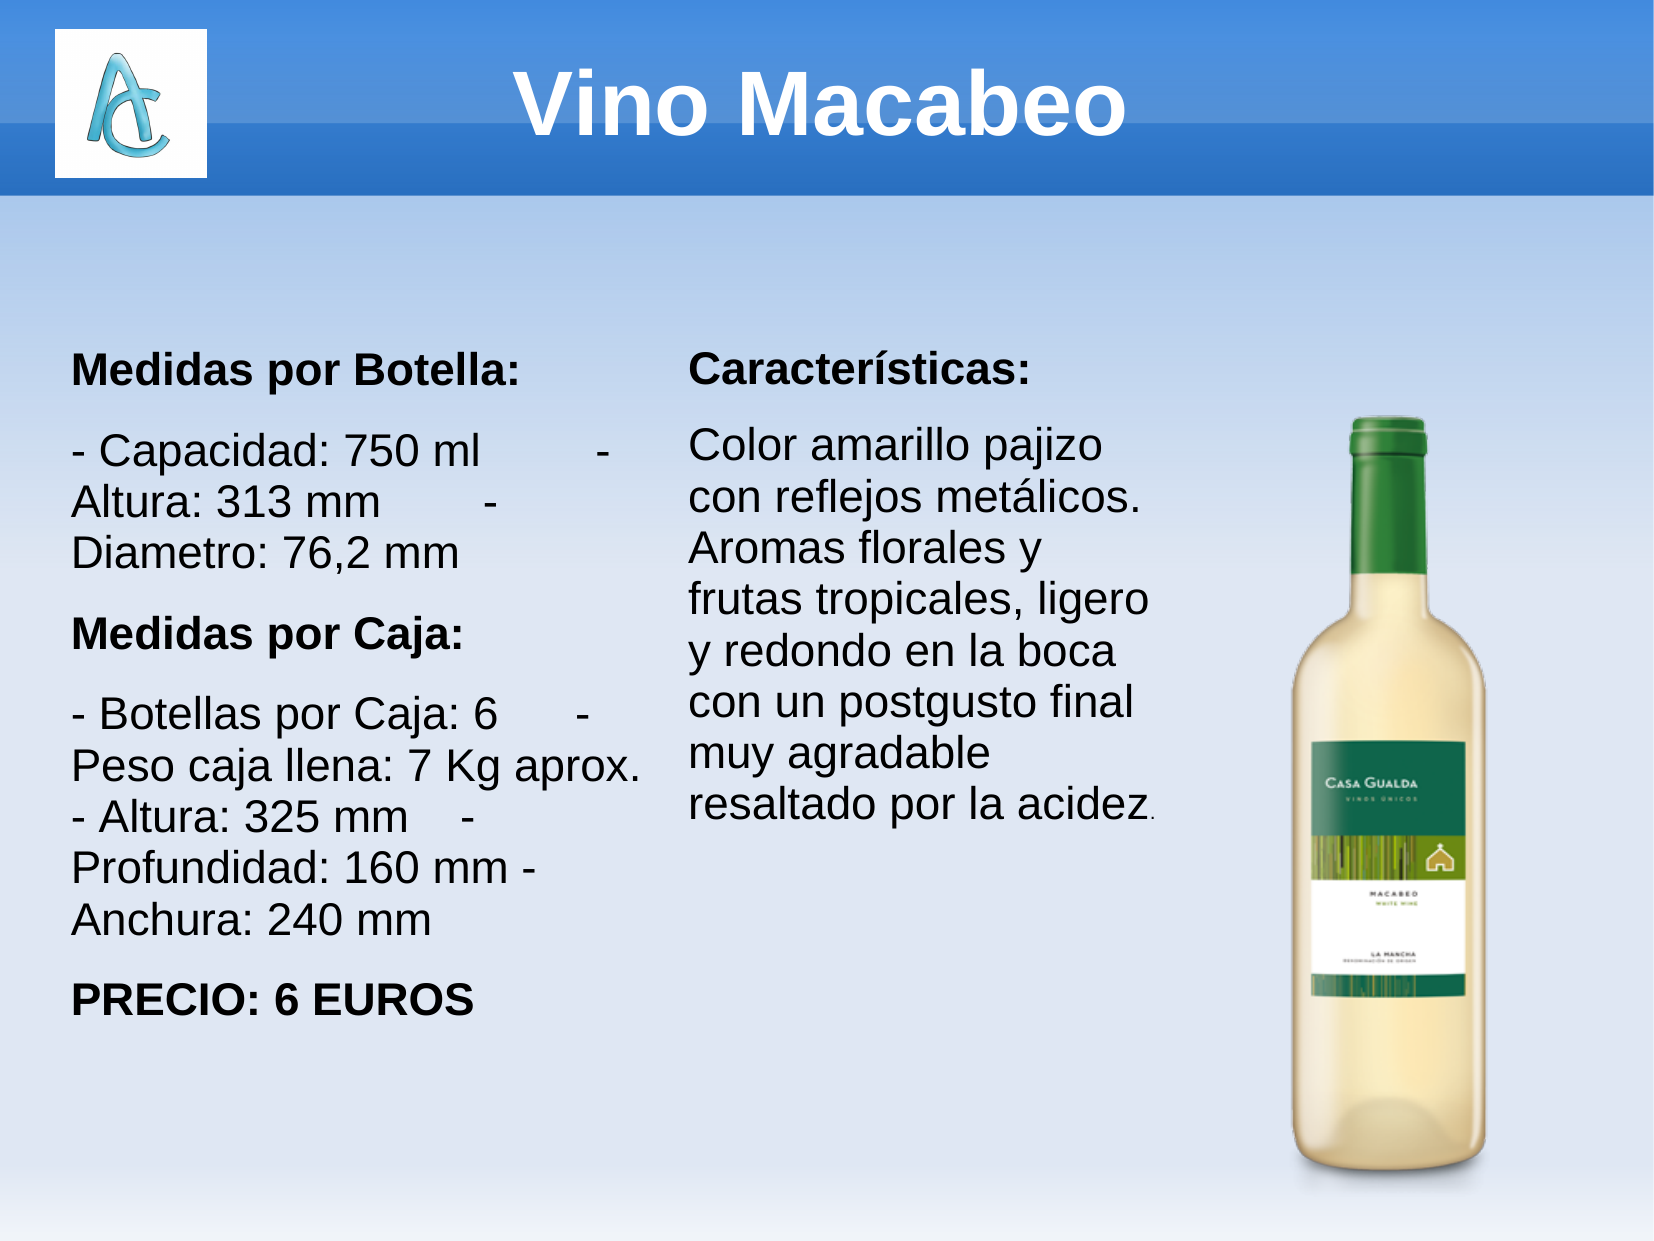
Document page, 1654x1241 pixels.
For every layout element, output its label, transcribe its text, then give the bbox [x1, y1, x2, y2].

picture [0, 0, 1654, 1241]
text_box Características: Color amarillo pajizo con reflejos metálicos. Aromas florales y frutas tropicales, ligero y redondo en la boca con un postgusto final muy agradable resaltado por la acidez. [673, 335, 1176, 1163]
list Medidas por Botella: - Capacidad: 750 ml -Altura: 313 mm -Diametro: 76,2 mm Medidas por Caja: - Botellas por Caja: 6 -Peso caja llena: 7 Kg aprox. - Altura: 325 mm -Profundidad: 160 mm -Anchura: 240 mm PRECIO: 6 EUROS [0, 262, 680, 1061]
title Vino Macabeo [76, 0, 1565, 208]
